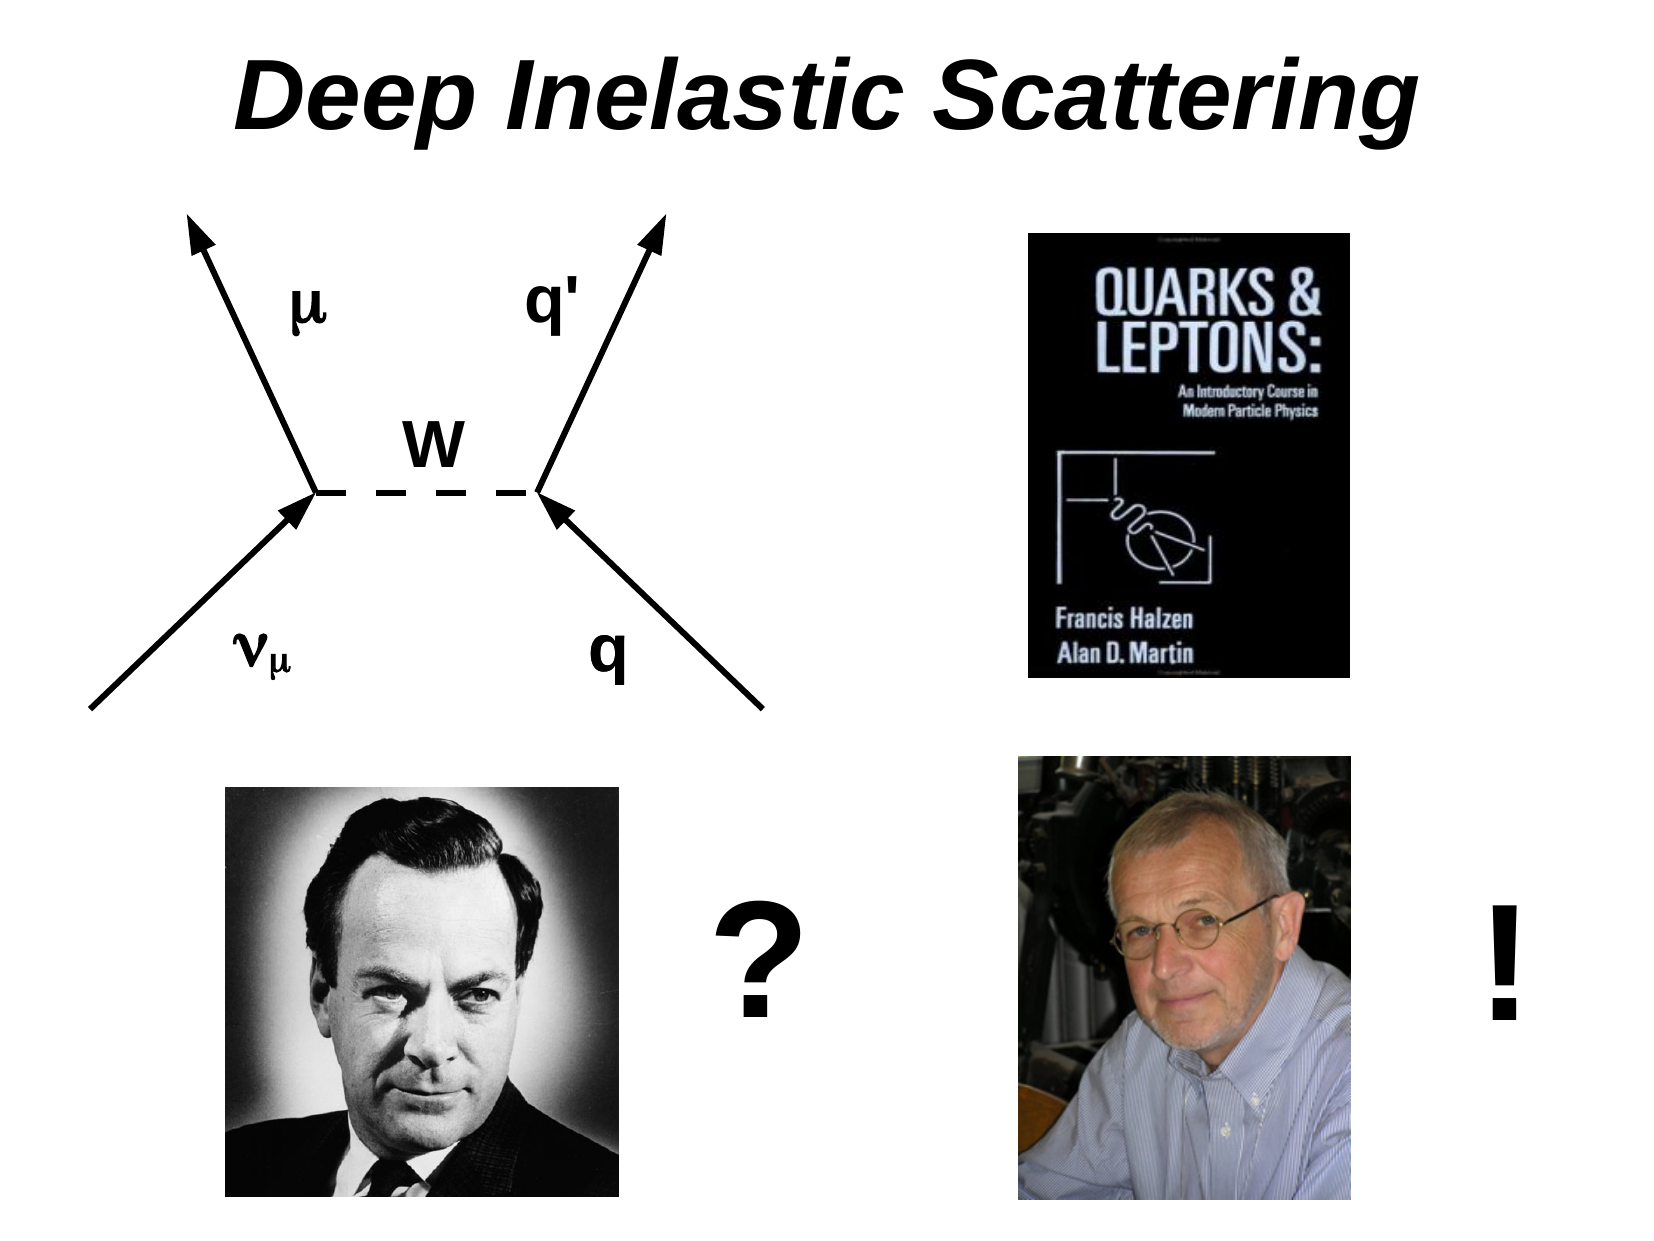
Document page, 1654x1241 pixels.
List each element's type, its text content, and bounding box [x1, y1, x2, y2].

text_box q [573, 604, 645, 720]
text_box m [273, 268, 342, 371]
text_box ? [693, 858, 826, 1126]
text_box q' [509, 254, 596, 371]
picture [1018, 756, 1351, 1201]
text_box W [387, 399, 480, 516]
text_box ! [1462, 862, 1548, 1129]
text_box nm [219, 612, 306, 734]
text_box Deep Inelastic Scattering [219, 31, 1435, 198]
picture [1028, 233, 1350, 678]
picture [225, 787, 619, 1197]
